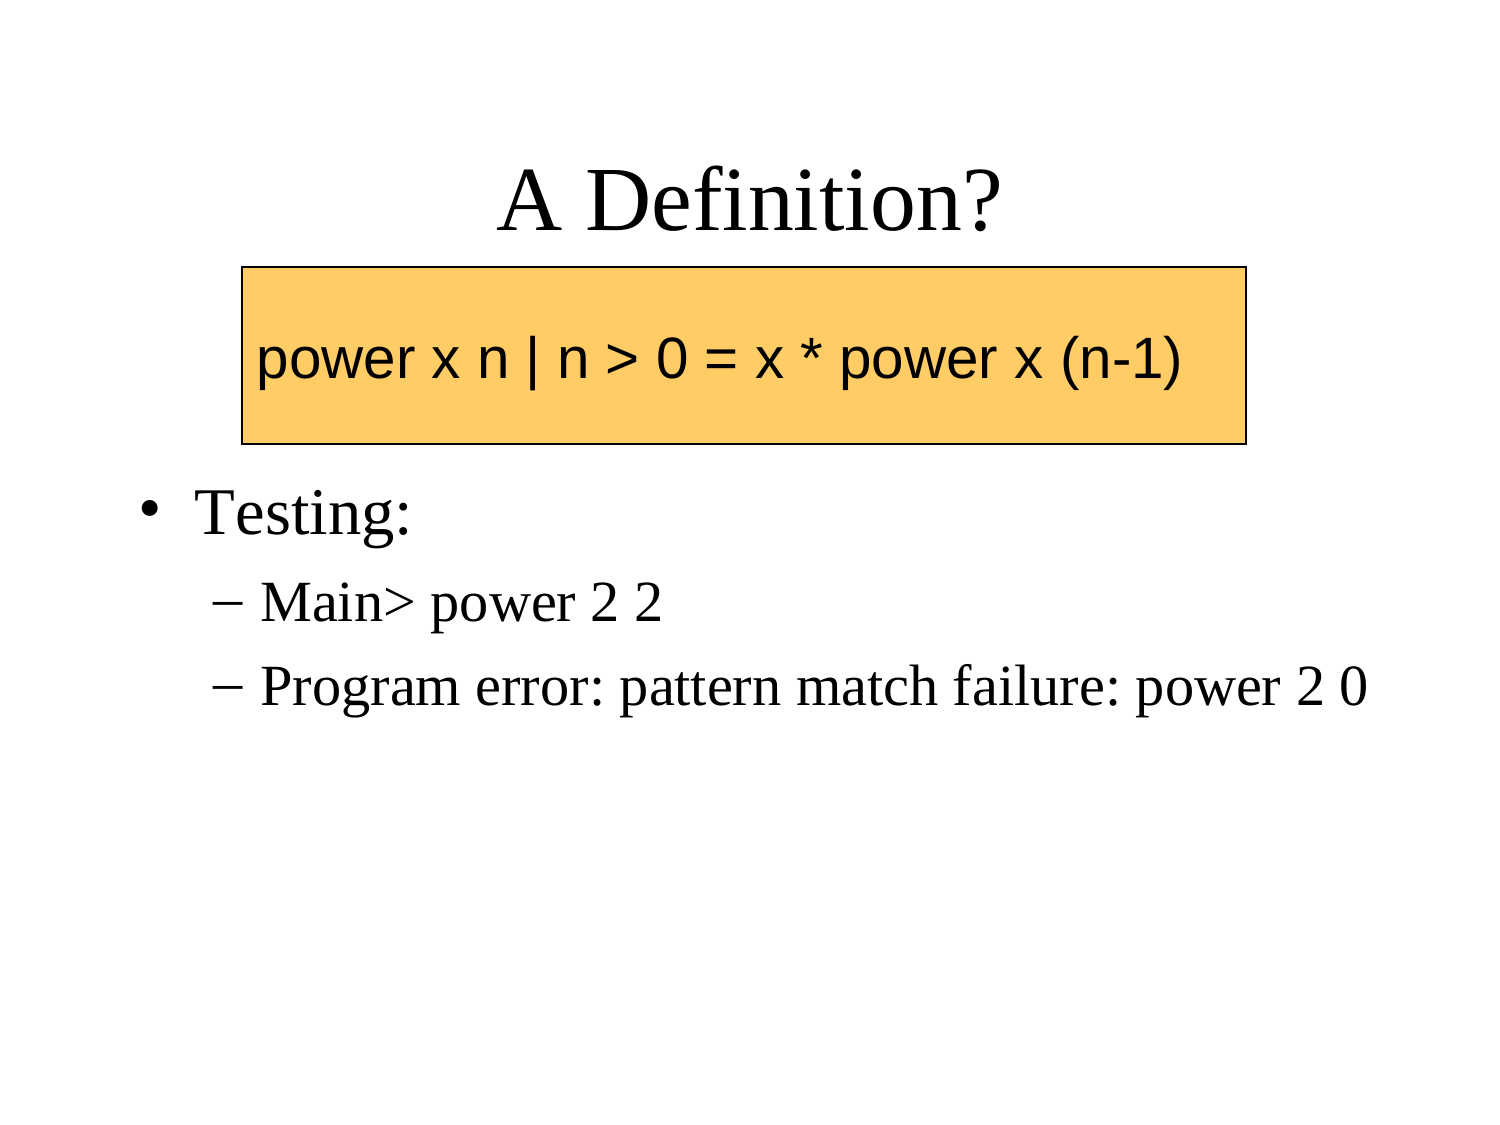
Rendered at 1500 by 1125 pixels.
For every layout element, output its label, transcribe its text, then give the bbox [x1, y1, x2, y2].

list Testing: Main> power 2 2 Program error: pattern match failure: power 2 0 [123, 267, 1500, 1010]
title A Definition? [112, 99, 1388, 288]
text_box power x n | n > 0 = x * power x (n-1) [242, 267, 1247, 445]
